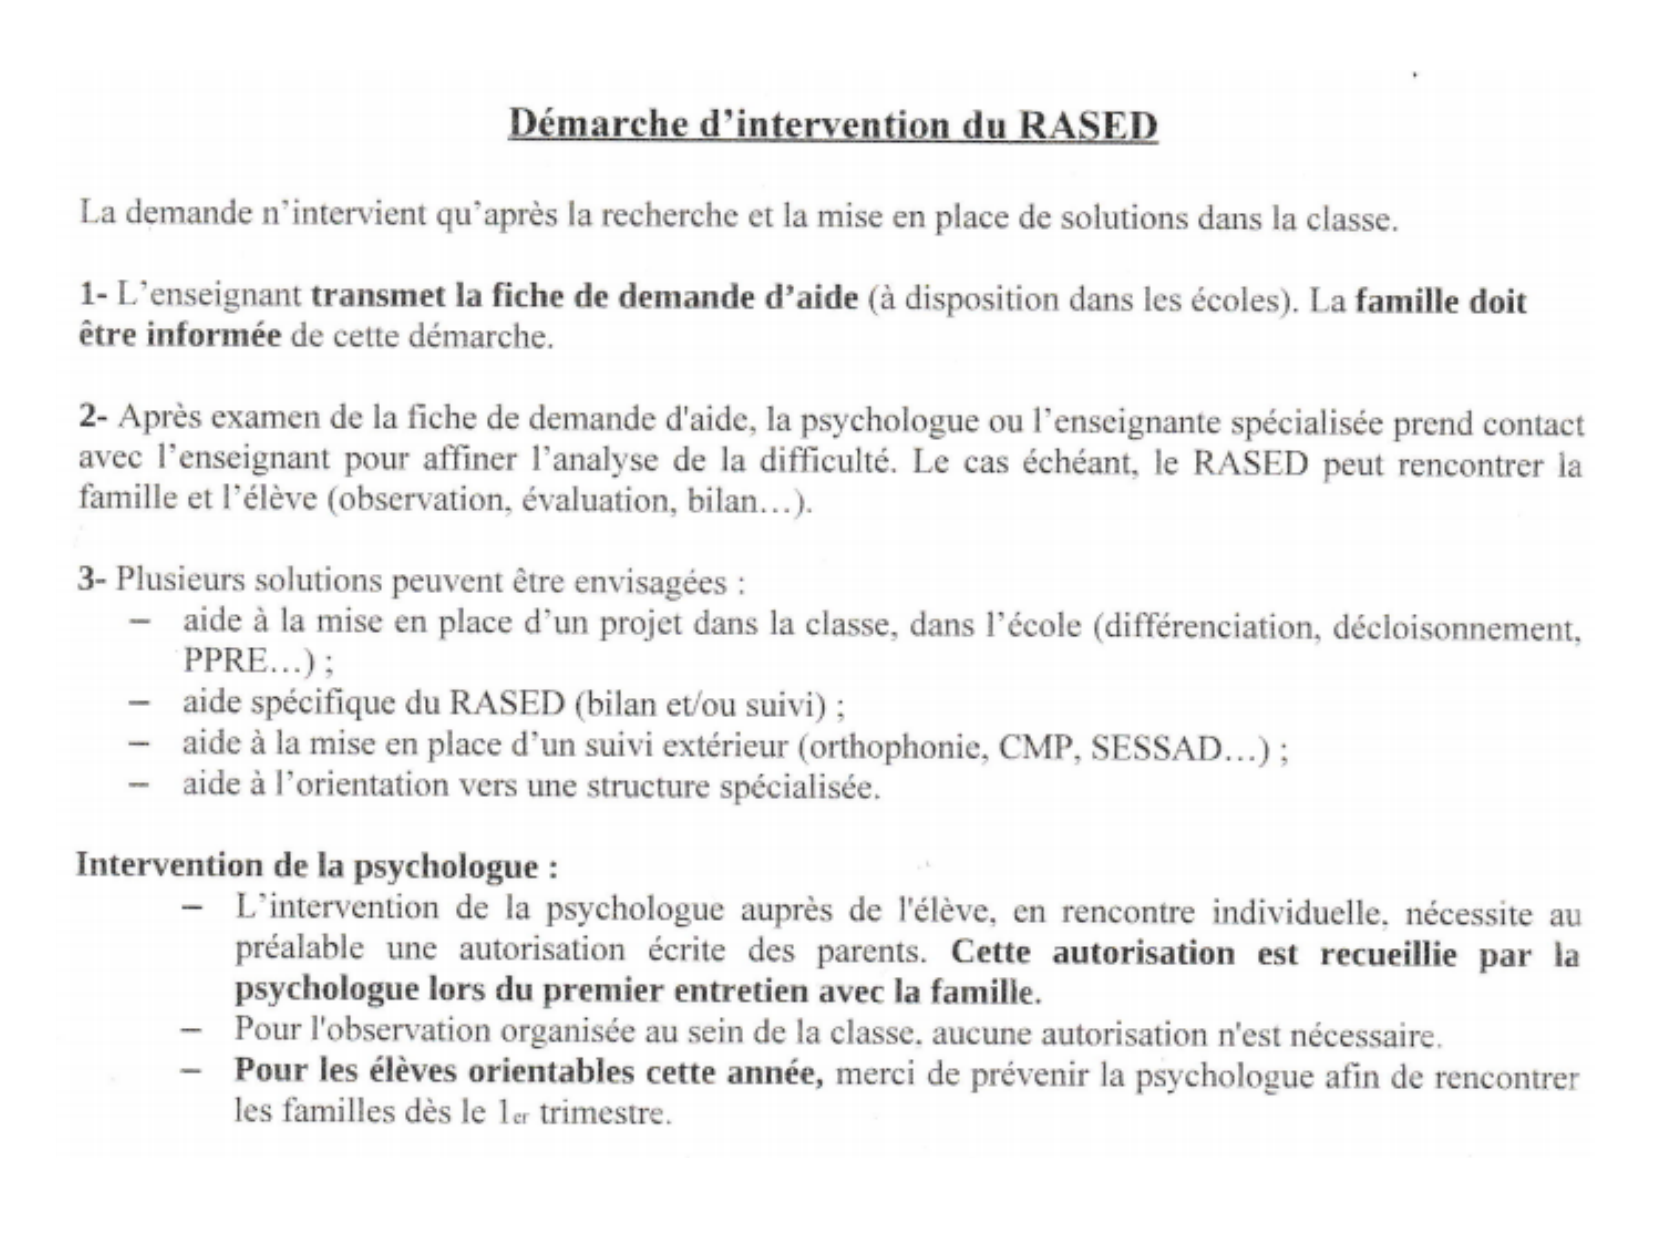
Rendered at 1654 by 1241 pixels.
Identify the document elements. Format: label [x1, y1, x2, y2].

picture [56, 70, 1595, 1158]
